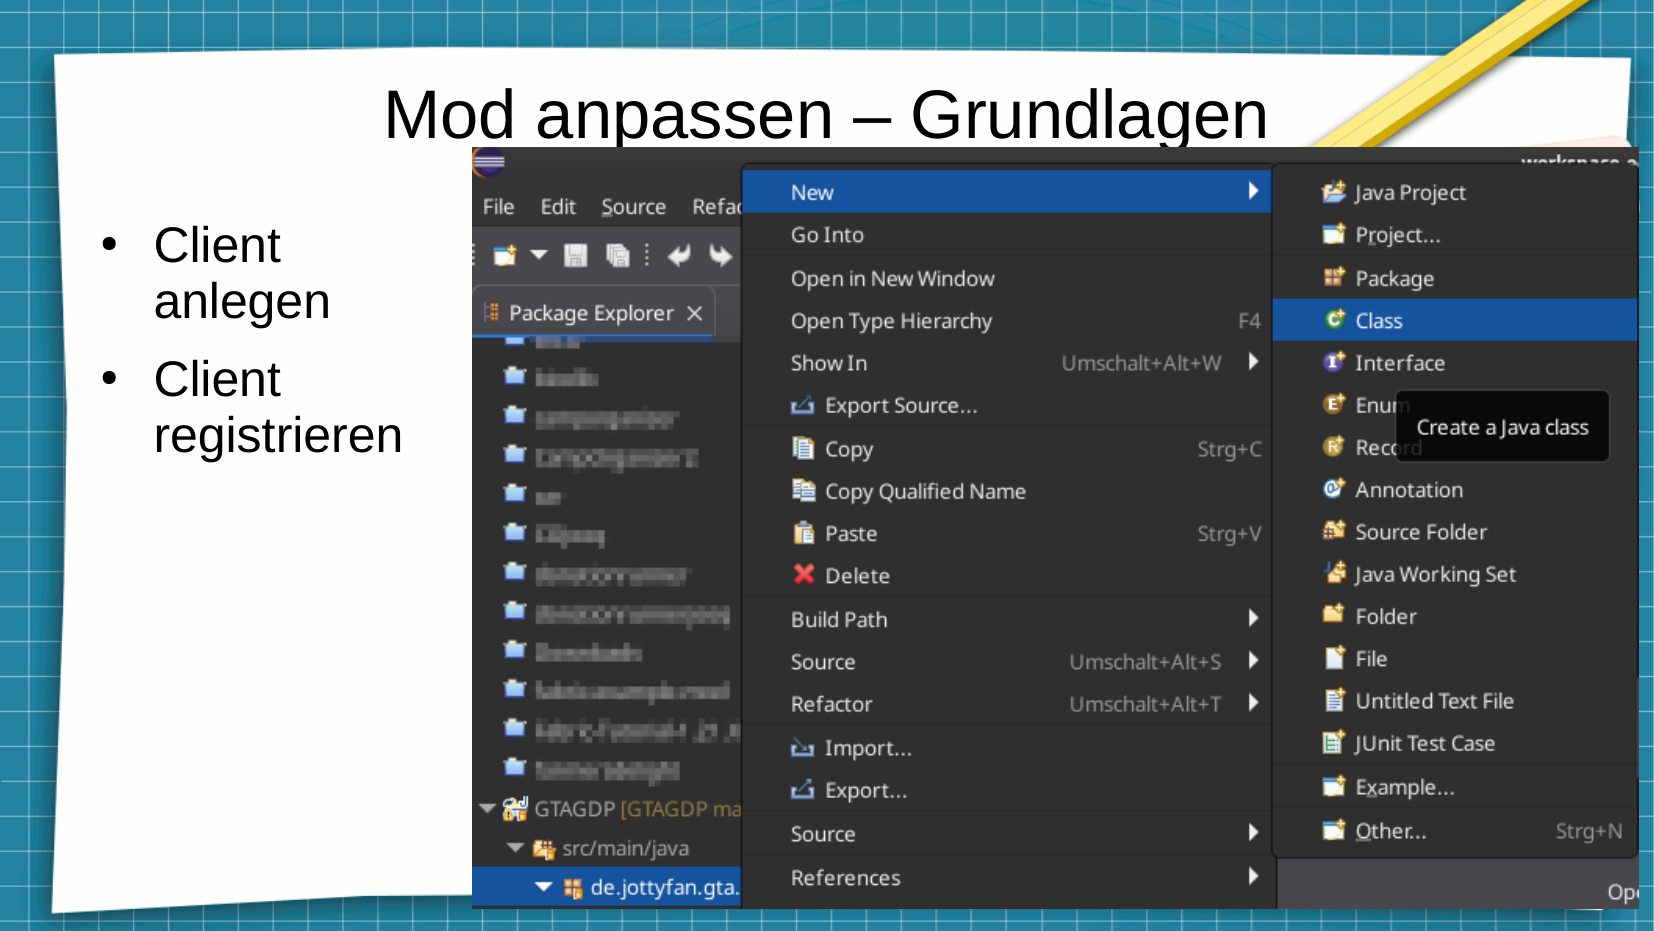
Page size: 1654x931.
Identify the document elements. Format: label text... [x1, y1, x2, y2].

title Mod anpassen – Grundlagen [82, 37, 1571, 193]
list Client anlegen Client registrieren [82, 217, 443, 502]
picture [0, 0, 1654, 931]
